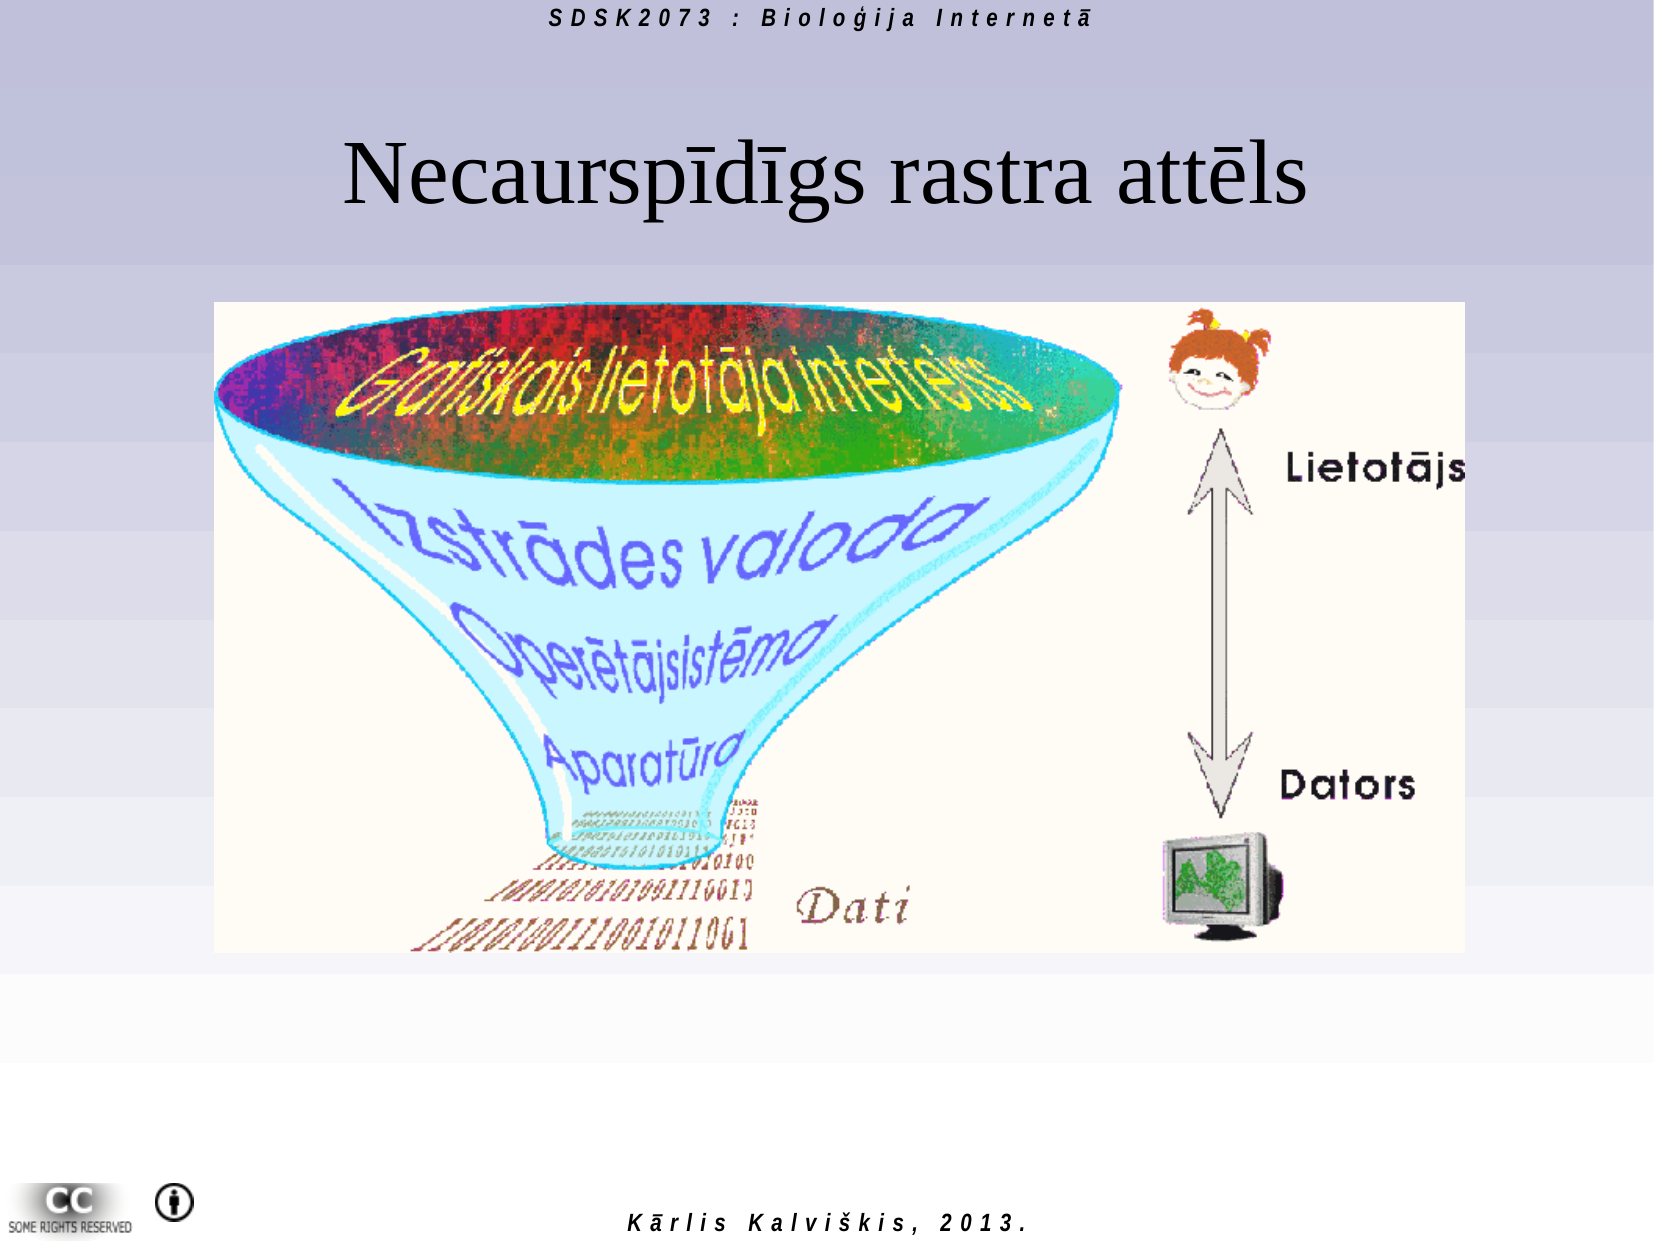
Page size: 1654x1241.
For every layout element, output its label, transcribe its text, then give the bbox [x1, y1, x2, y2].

title Necaurspīdīgs rastra attēls [29, 49, 1625, 296]
picture [0, 0, 1654, 1241]
